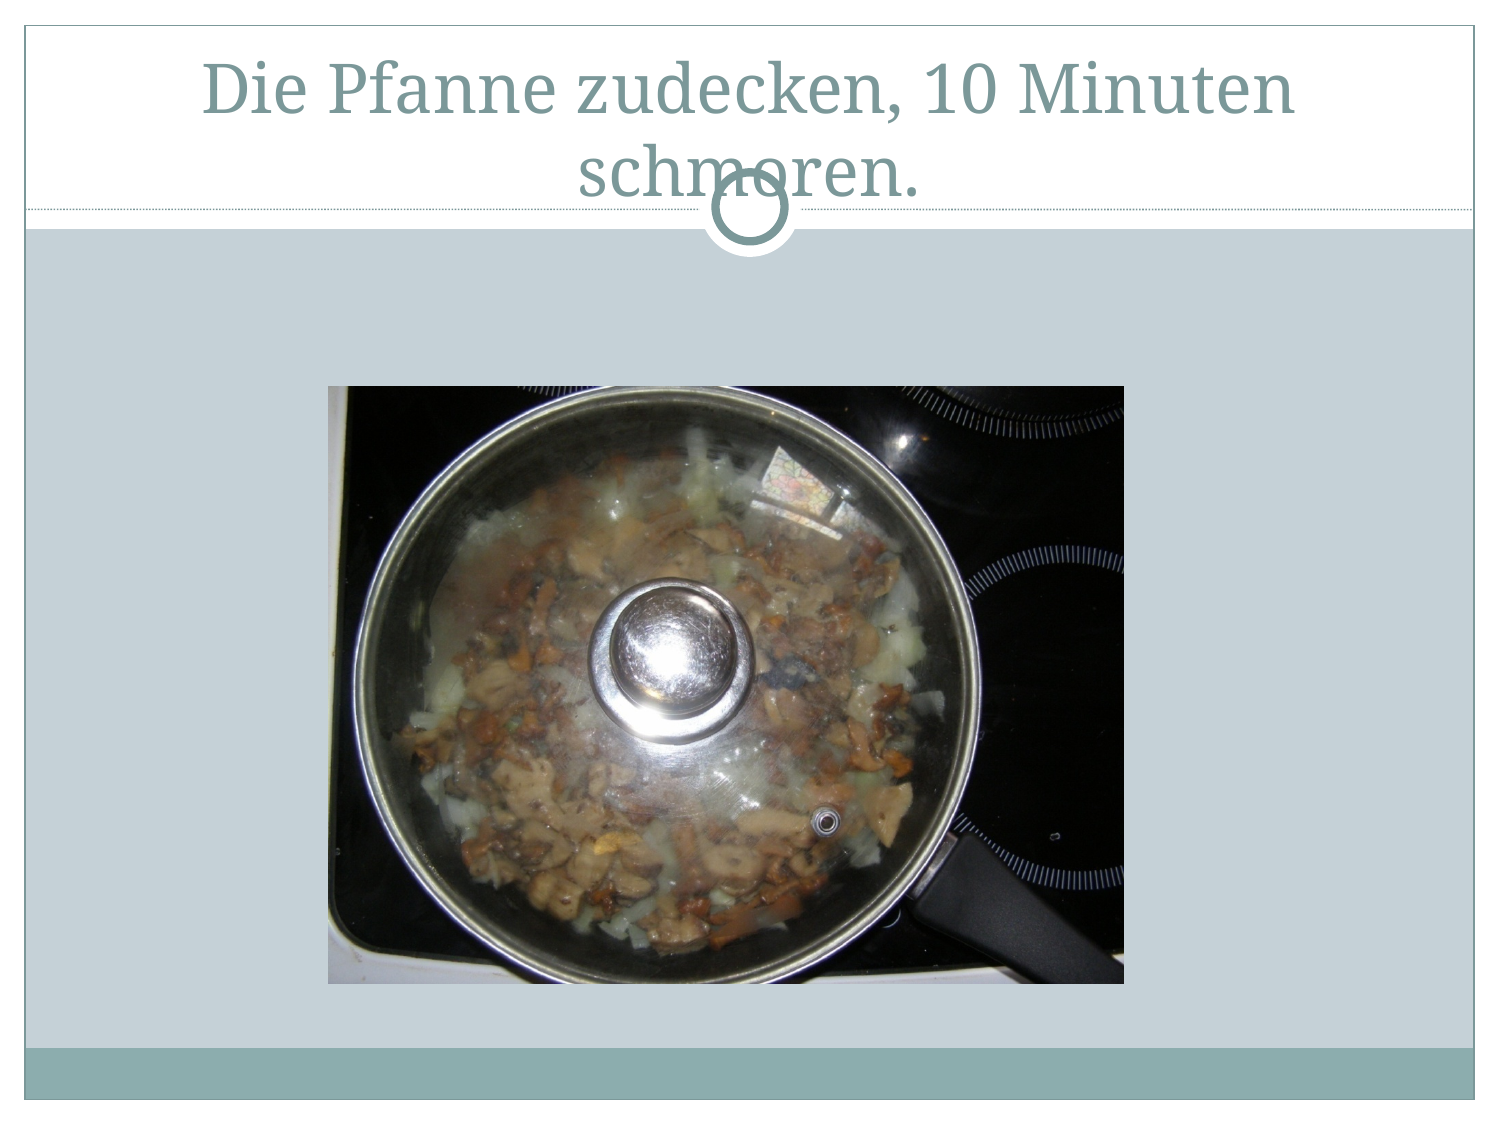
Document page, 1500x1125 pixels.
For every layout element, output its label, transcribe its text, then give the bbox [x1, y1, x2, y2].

title Die Pfanne zudecken, 10 Minuten schmoren. [49, 37, 1450, 162]
picture [328, 386, 1124, 984]
